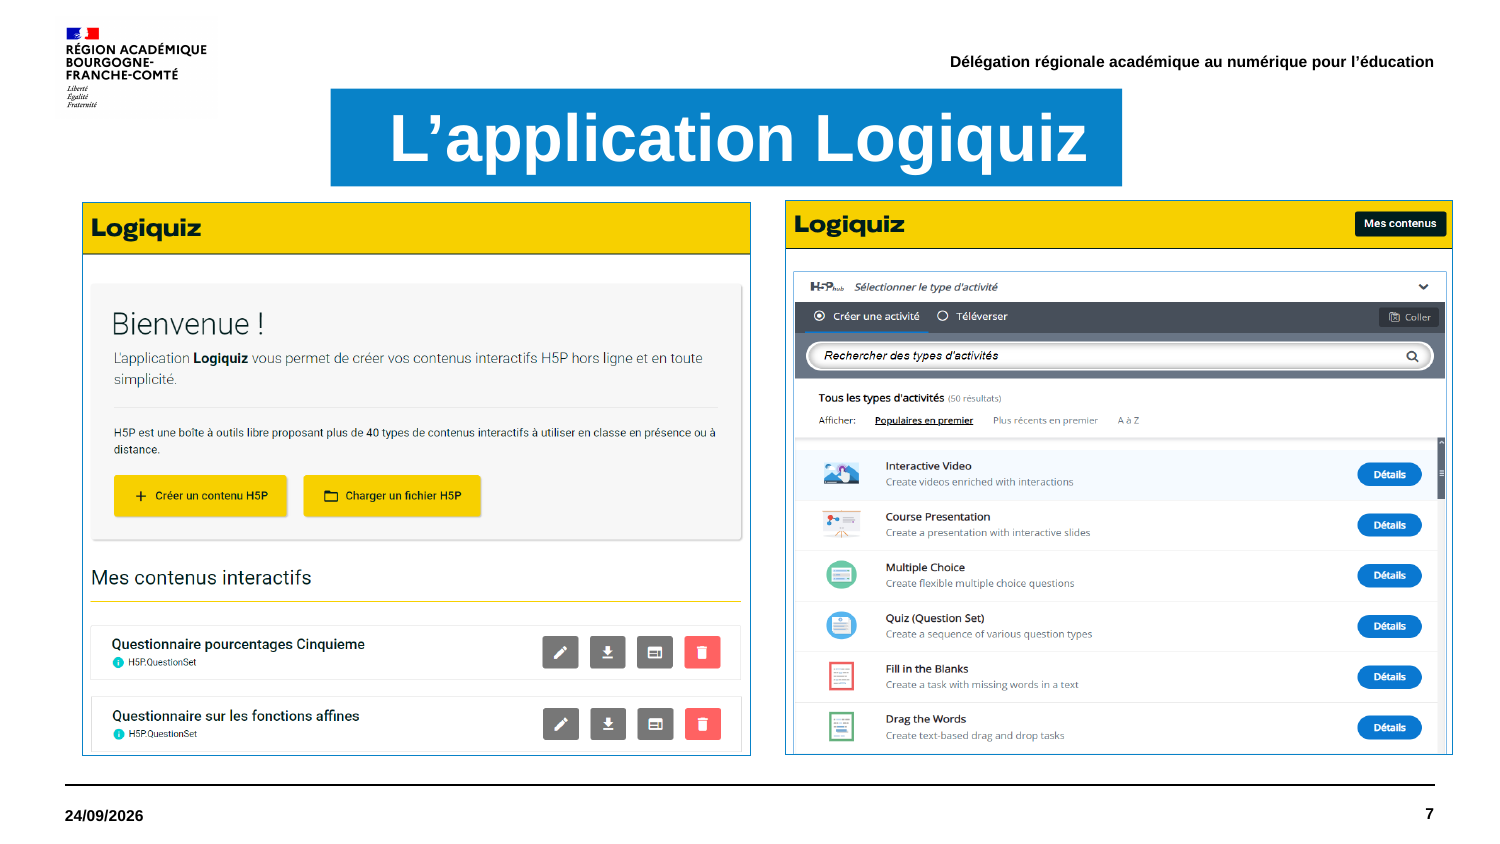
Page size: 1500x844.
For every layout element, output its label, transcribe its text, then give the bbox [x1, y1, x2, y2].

text_box L’application Logiquiz [330, 88, 1123, 187]
picture [55, 16, 218, 119]
text_box Délégation régionale académique au numérique pour l’éducation [944, 32, 1435, 91]
picture [82, 202, 751, 756]
picture [785, 200, 1453, 755]
text_box <numéro> [1213, 784, 1435, 843]
text_box 03/02/2022 [64, 787, 245, 843]
